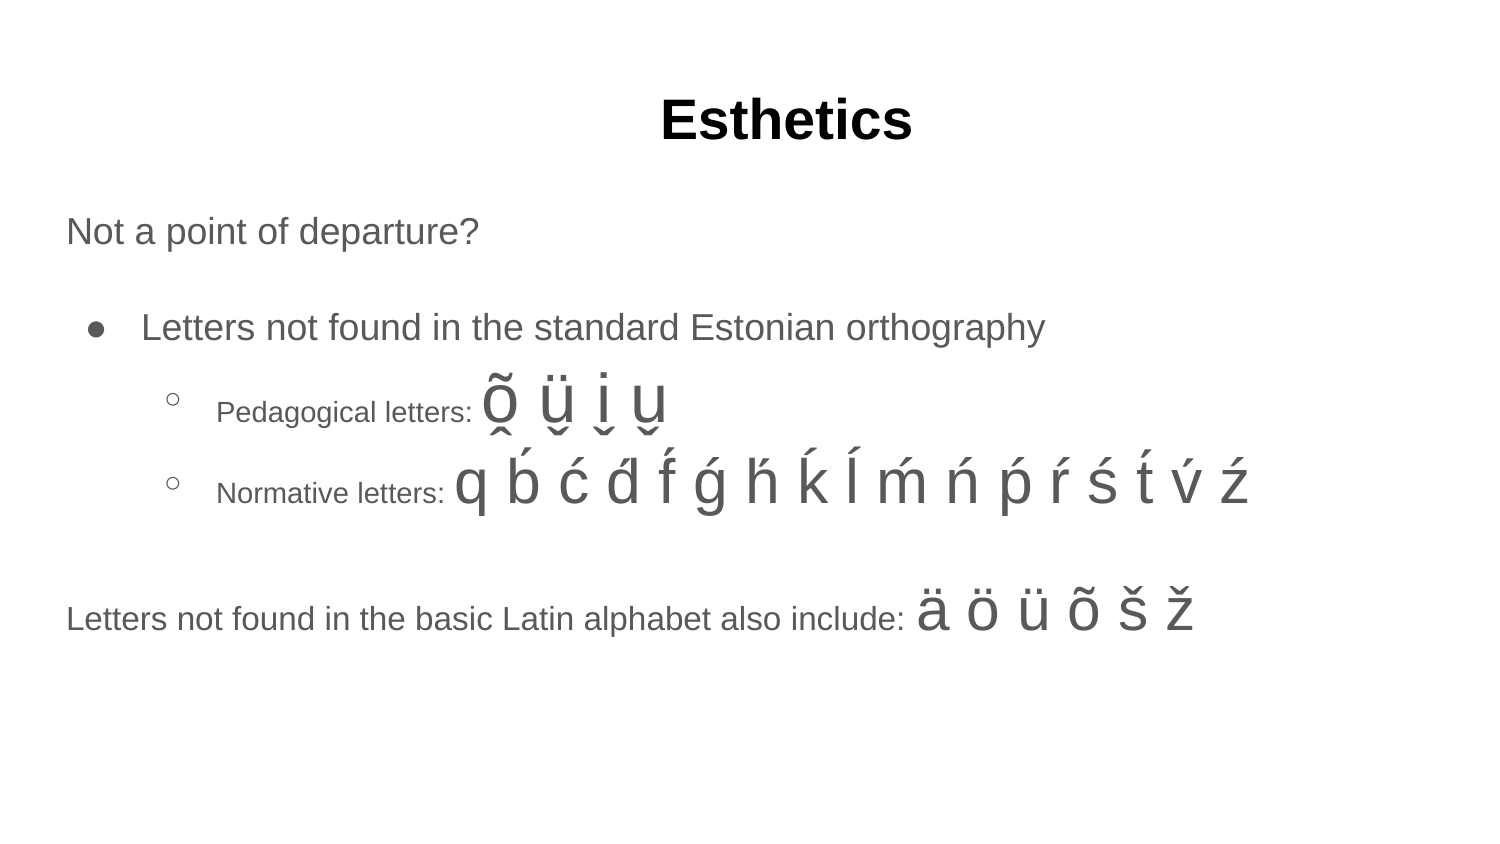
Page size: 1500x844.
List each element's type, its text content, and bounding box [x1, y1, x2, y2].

title Esthetics [51, 72, 1449, 167]
list Not a point of departure? Letters not found in the standard Estonian orthography Pedagogical letters: õ̭ ü̬ i̬ u̬ Normative letters: q b́ ć d́ f́ ǵ h́ ḱ ĺ ḿ ń ṕ ŕ ś t́ v́ ź Letters not found in the basic Latin alphabet also include: ä ö ü õ š ž [51, 189, 1449, 750]
